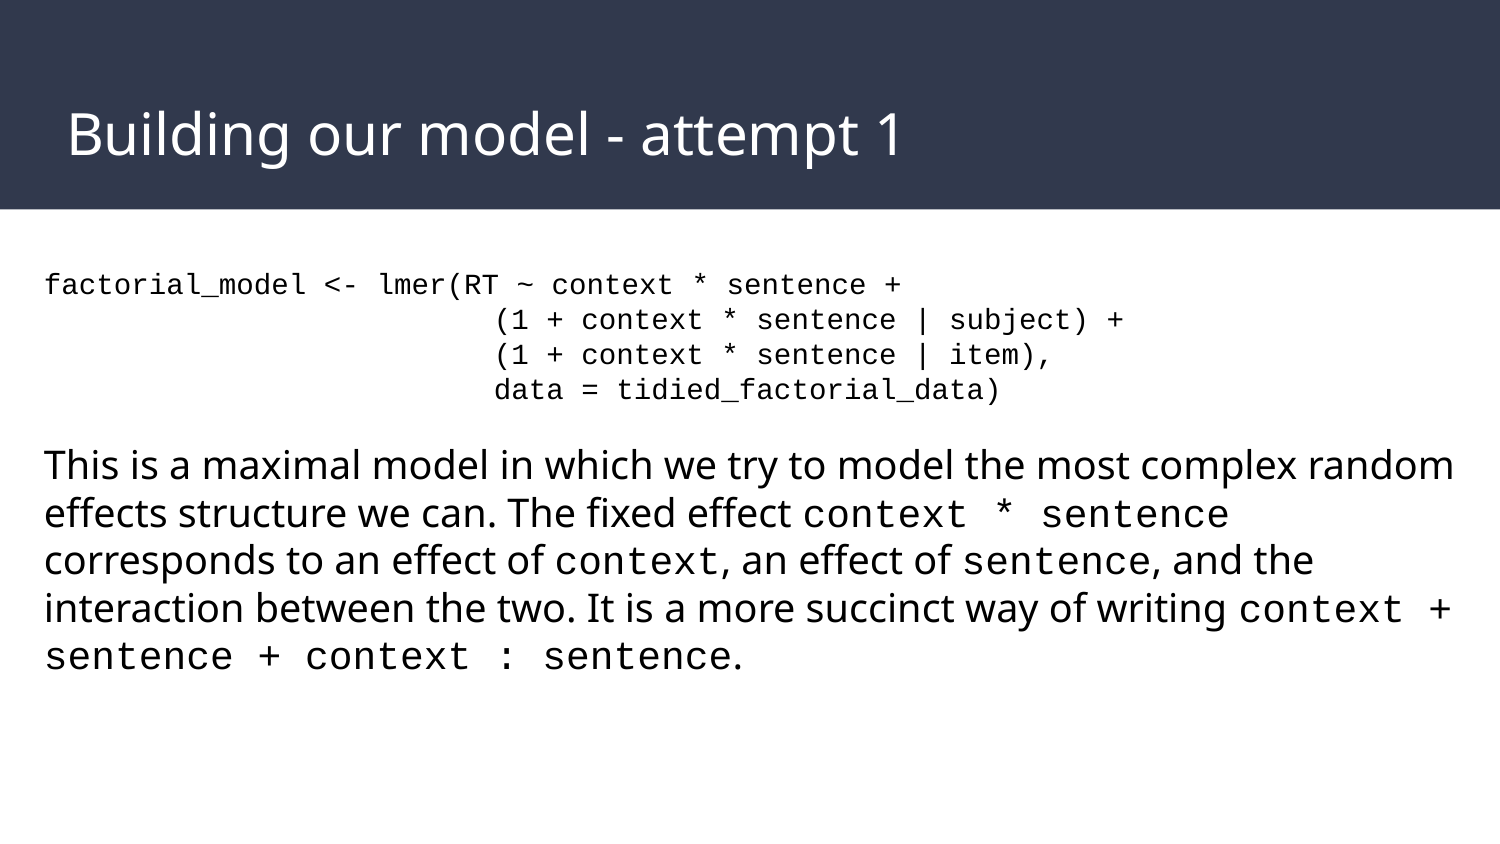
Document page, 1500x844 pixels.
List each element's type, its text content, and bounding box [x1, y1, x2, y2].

title Building our model - attempt 1 [51, 82, 1449, 185]
text_box factorial_model <- lmer(RT ~ context * sentence + (1 + context * sentence | subject) + (1 + context * sentence | item), data = tidied_factorial_data) This is a maximal model in which we try to model the most complex random effects structure we can. The fixed effect context * sentence corresponds to an effect of context, an effect of sentence, and the interaction between the two. It is a more succinct way of writing context + sentence + context : sentence. [28, 250, 1482, 810]
